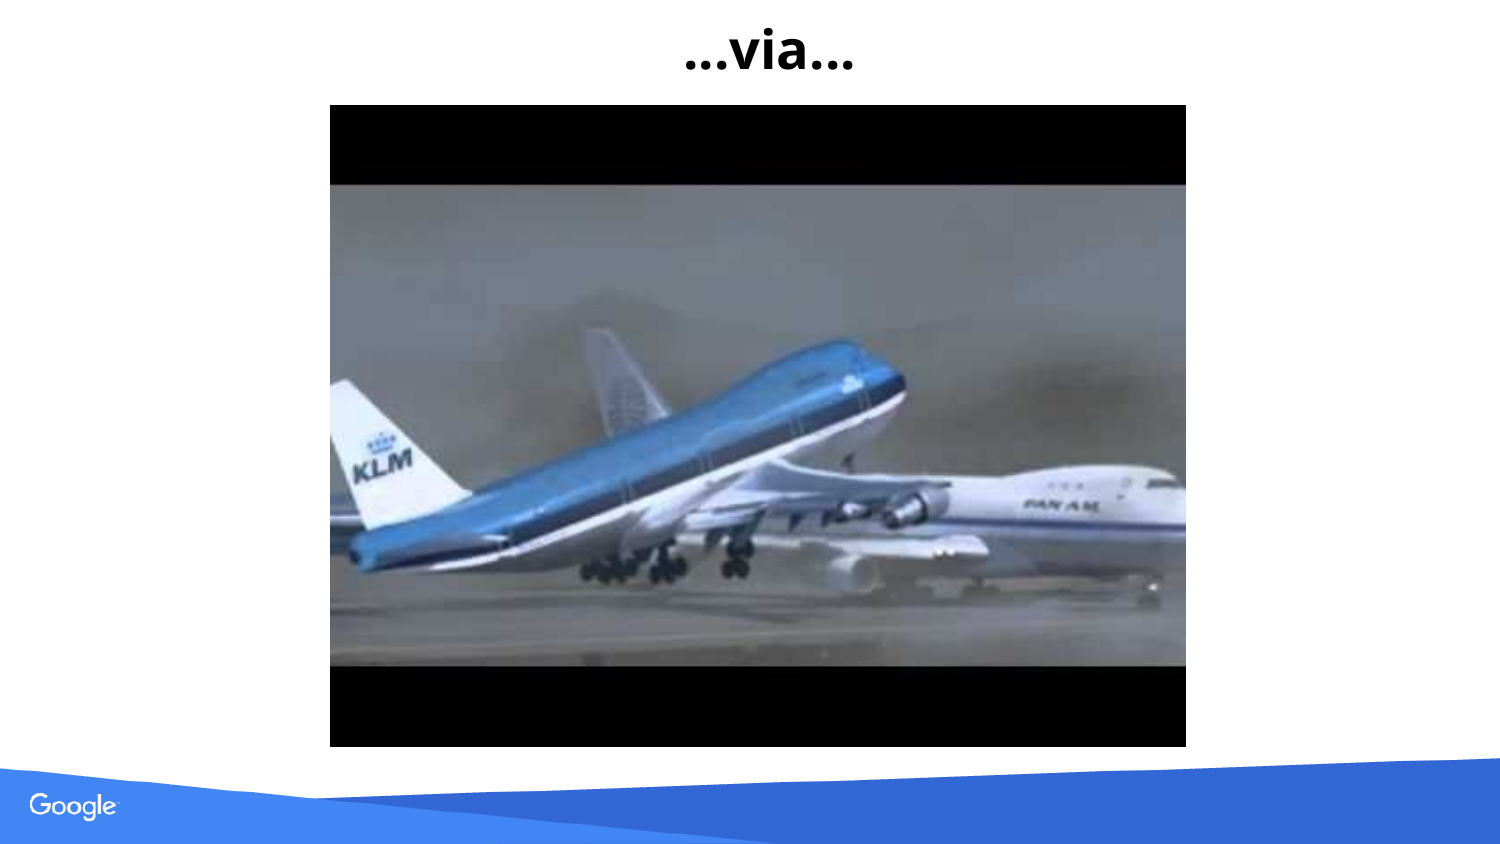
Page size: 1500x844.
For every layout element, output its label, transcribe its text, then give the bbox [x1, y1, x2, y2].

text_box ...via... [45, 0, 1495, 124]
picture [0, 0, 1500, 844]
